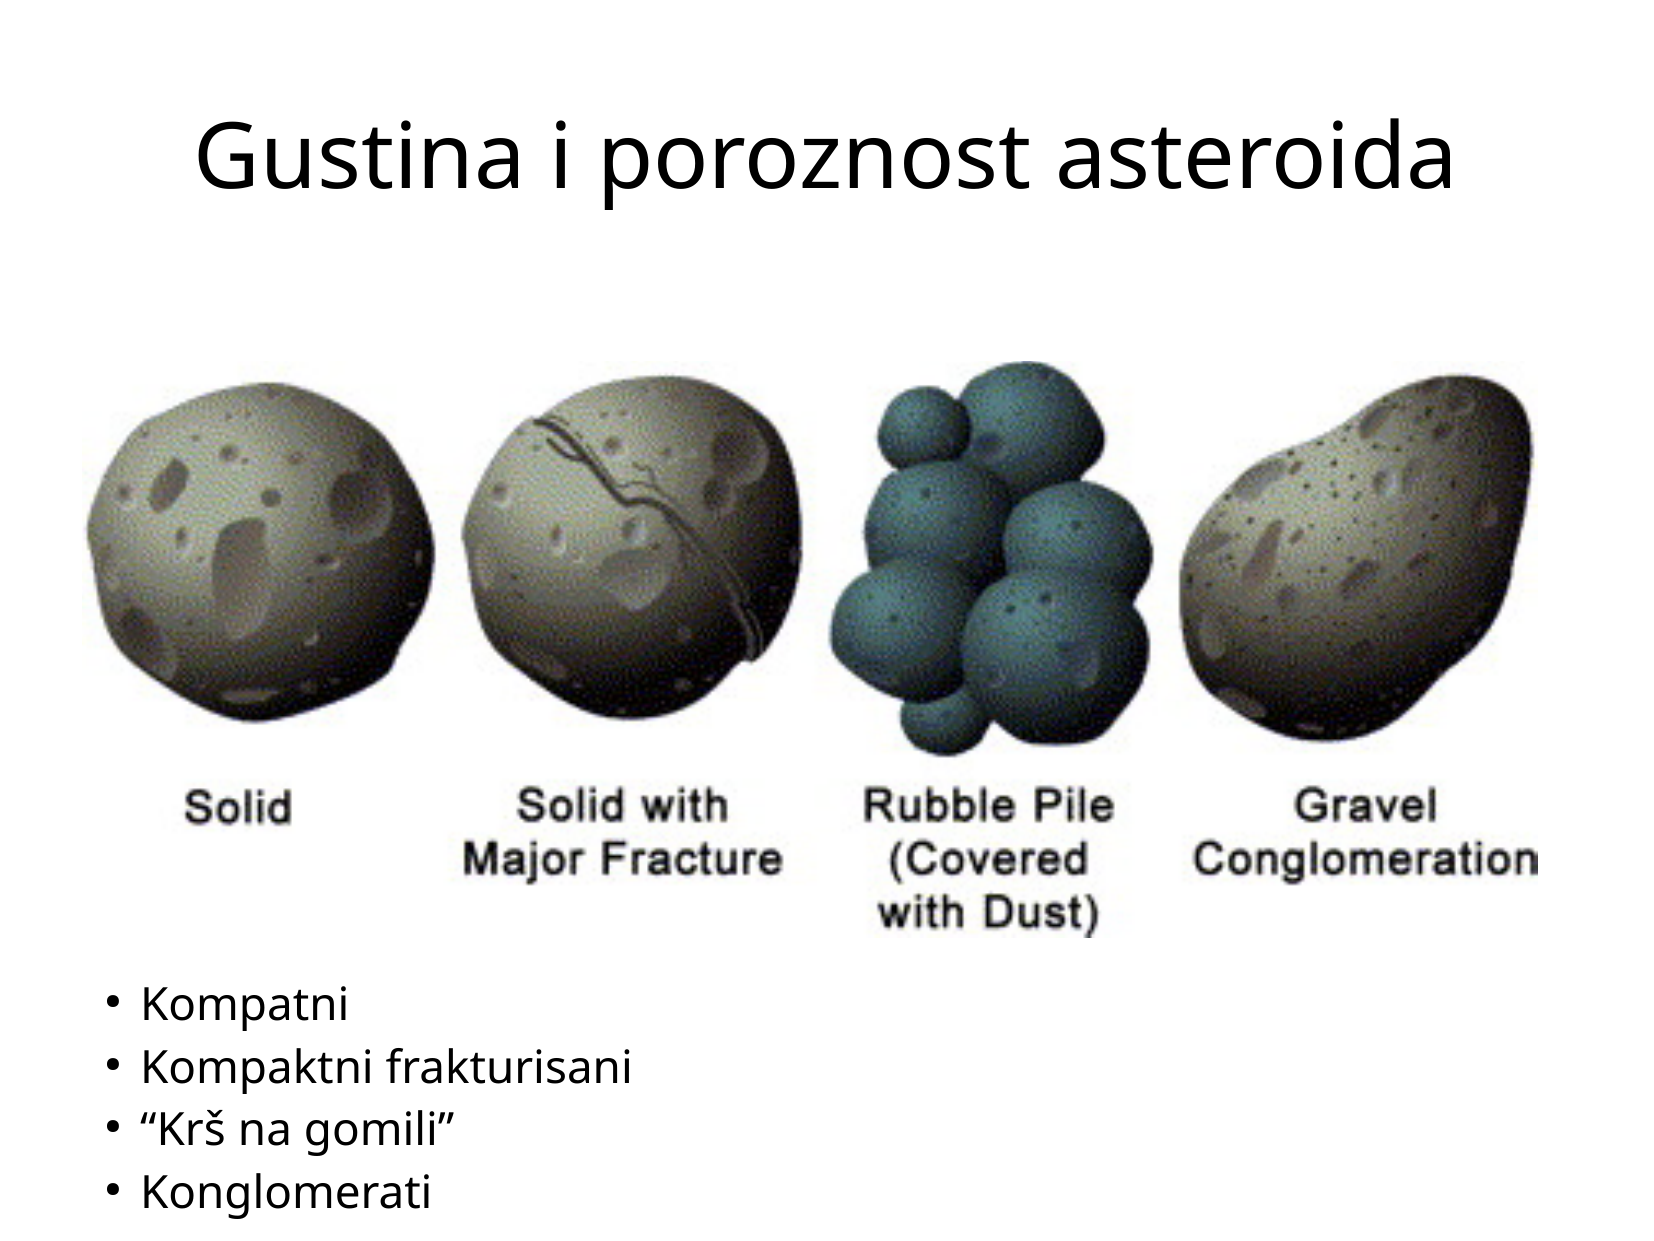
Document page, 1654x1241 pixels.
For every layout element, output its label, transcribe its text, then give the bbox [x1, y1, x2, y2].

picture [82, 361, 1538, 939]
text_box Kompatni Kompaktni frakturisani “Krš na gomili” Konglomerati [90, 964, 691, 1186]
title Gustina i poroznost asteroida [82, 49, 1571, 257]
